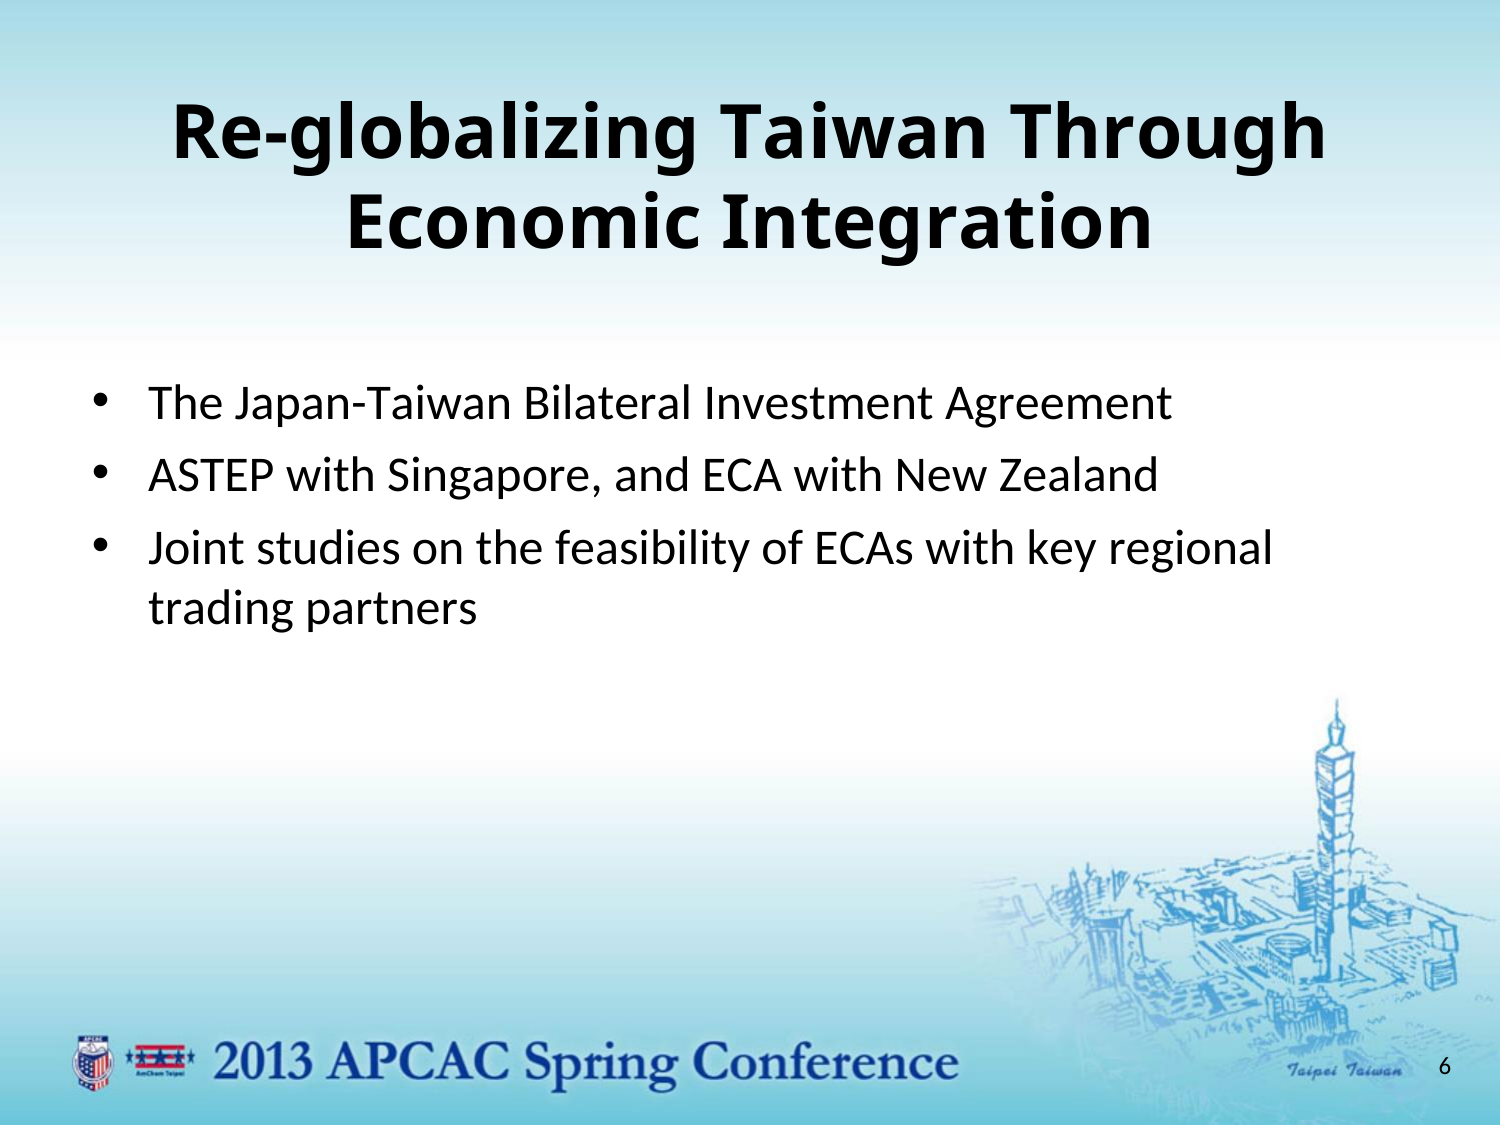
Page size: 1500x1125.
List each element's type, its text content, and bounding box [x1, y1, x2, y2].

text_box <編號> [1116, 1034, 1467, 1095]
list The Japan-Taiwan Bilateral Investment Agreement ASTEP with Singapore, and ECA with New Zealand Joint studies on the feasibility of ECAs with key regional trading partners [76, 361, 1427, 1045]
title Re-globalizing Taiwan Through Economic Integration [75, 79, 1426, 268]
picture [0, 0, 1500, 1125]
